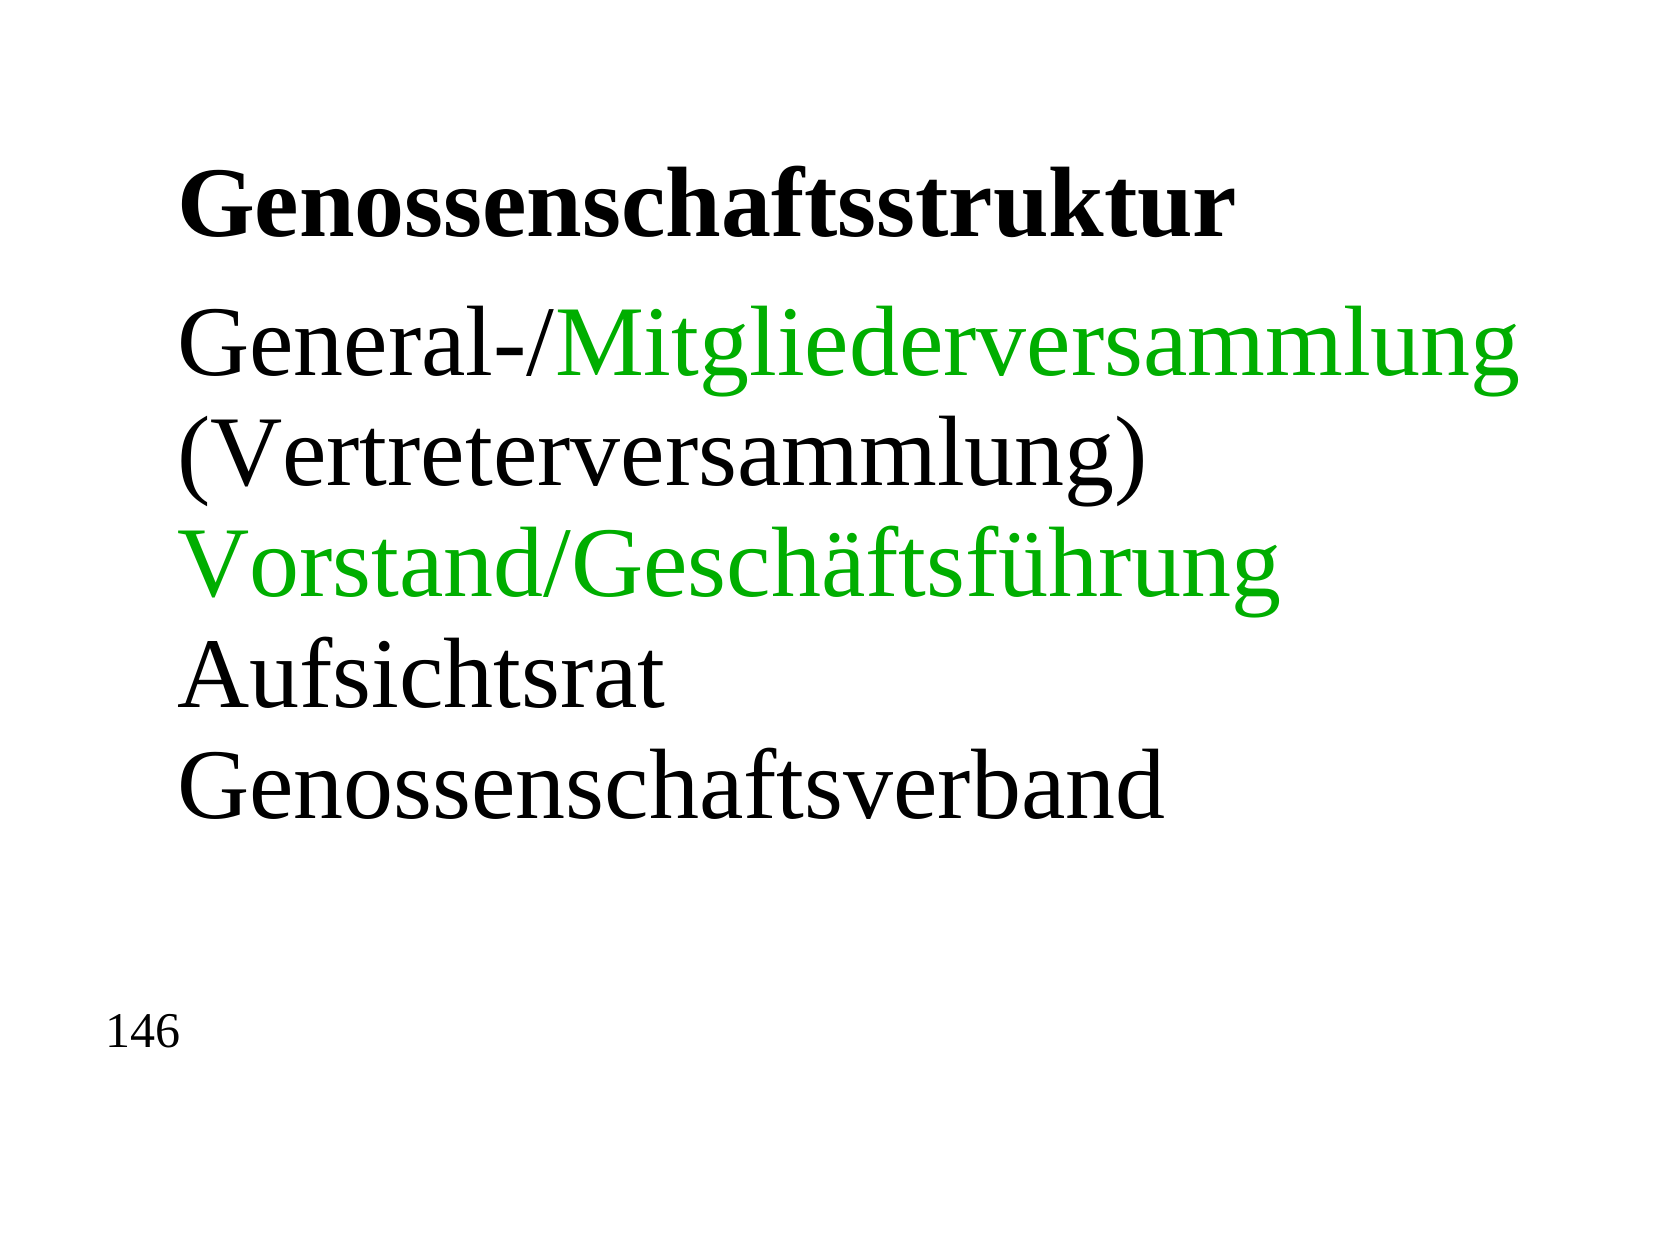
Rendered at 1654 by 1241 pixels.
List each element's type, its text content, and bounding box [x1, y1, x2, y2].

text_box <Nummer> [105, 1002, 341, 1063]
text_box Genossenschaftsstruktur General-/Mitgliederversammlung (Vertreterversammlung) Vorstand/Geschäftsführung Aufsichtsrat Genossenschaftsverband [177, 147, 1533, 913]
